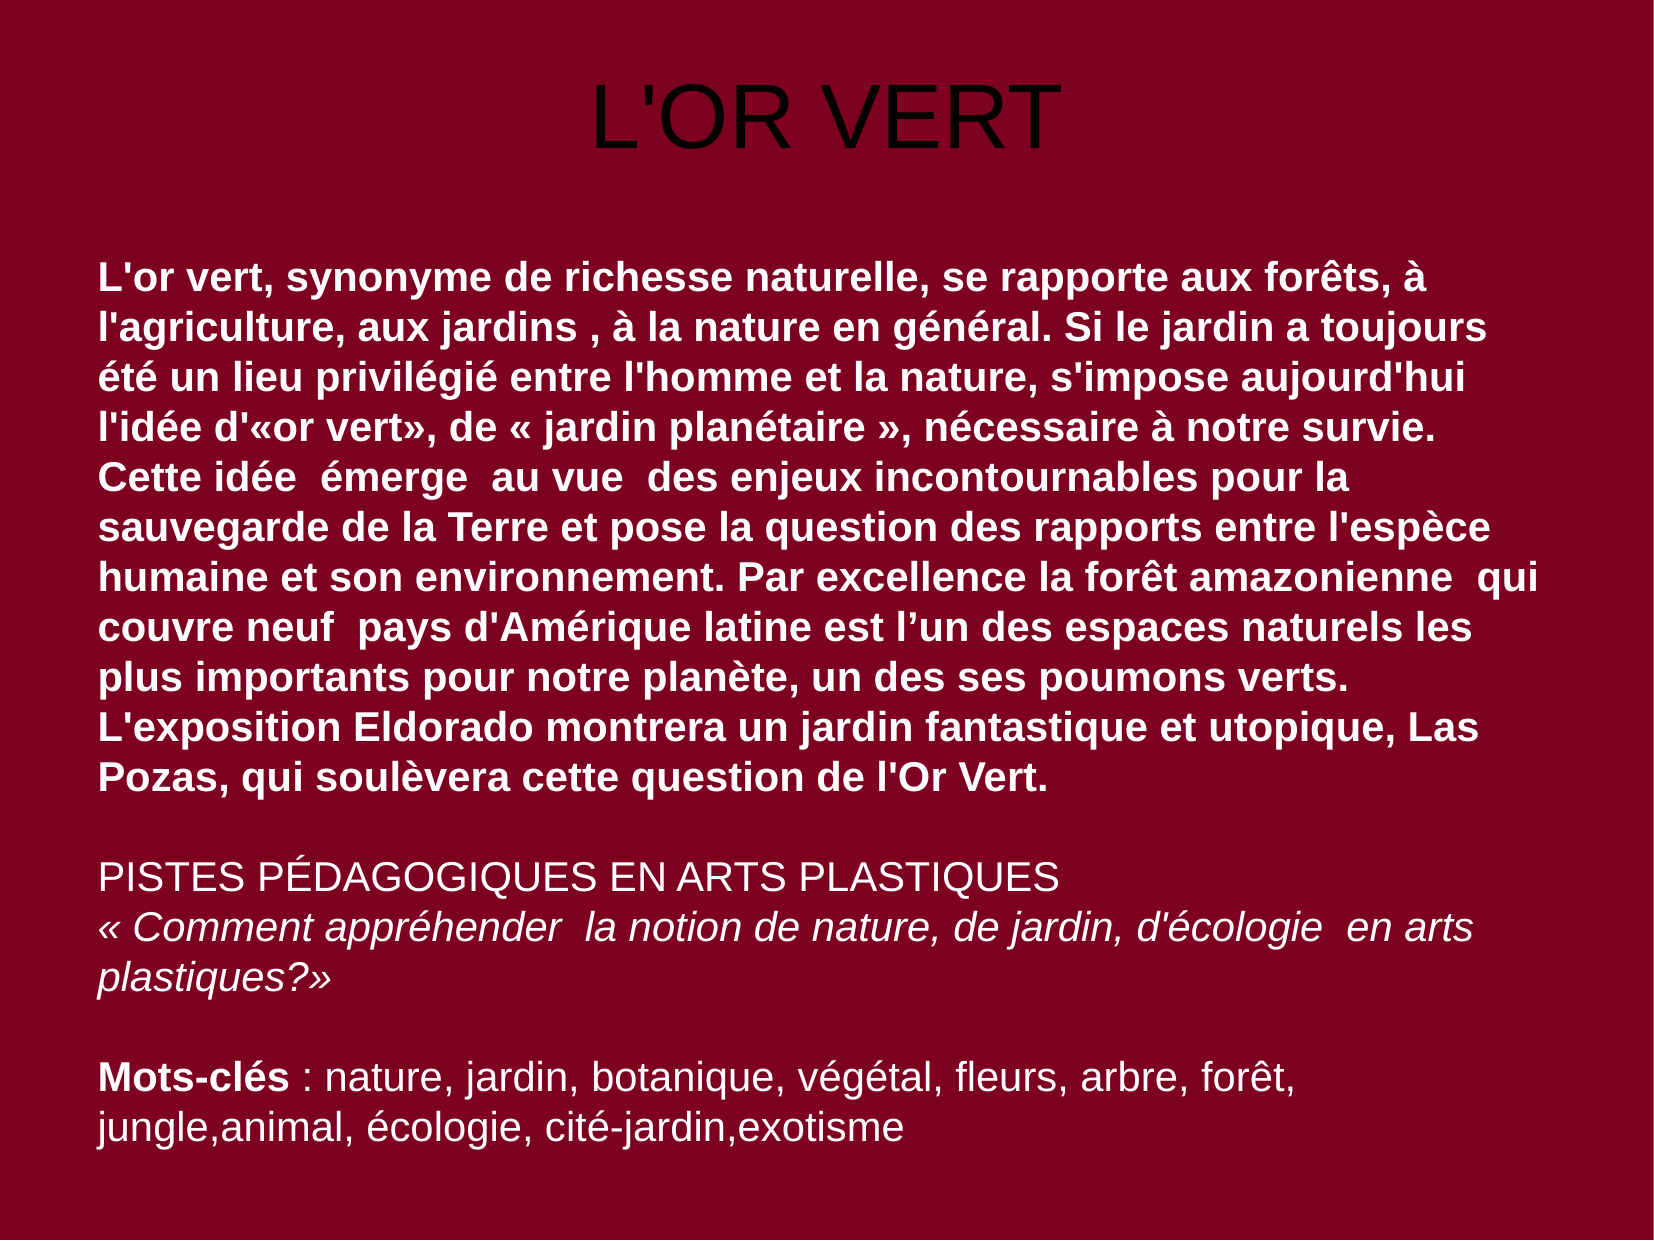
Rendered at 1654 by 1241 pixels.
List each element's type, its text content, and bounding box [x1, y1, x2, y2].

subtitle L'or vert, synonyme de richesse naturelle, se rapporte aux forêts, à l'agriculture, aux jardins , à la nature en général. Si le jardin a toujours été un lieu privilégié entre l'homme et la nature, s'impose aujourd'hui l'idée d'«or vert», de « jardin planétaire », nécessaire à notre survie. Cette idée émerge au vue des enjeux incontournables pour la sauvegarde de la Terre et pose la question des rapports entre l'espèce humaine et son environnement. Par excellence la forêt amazonienne qui couvre neuf pays d'Amérique latine est l’un des espaces naturels les plus importants pour notre planète, un des ses poumons verts. L'exposition Eldorado montrera un jardin fantastique et utopique, Las Pozas, qui soulèvera cette question de l'Or Vert. PISTES PÉDAGOGIQUES EN ARTS PLASTIQUES « Comment appréhender la notion de nature, de jardin, d'écologie en arts plastiques?» Mots-clés : nature, jardin, botanique, végétal, fleurs, arbre, forêt, jungle,animal, écologie, cité-jardin,exotisme [82, 184, 1571, 1115]
title L'OR VERT [82, 49, 1571, 184]
